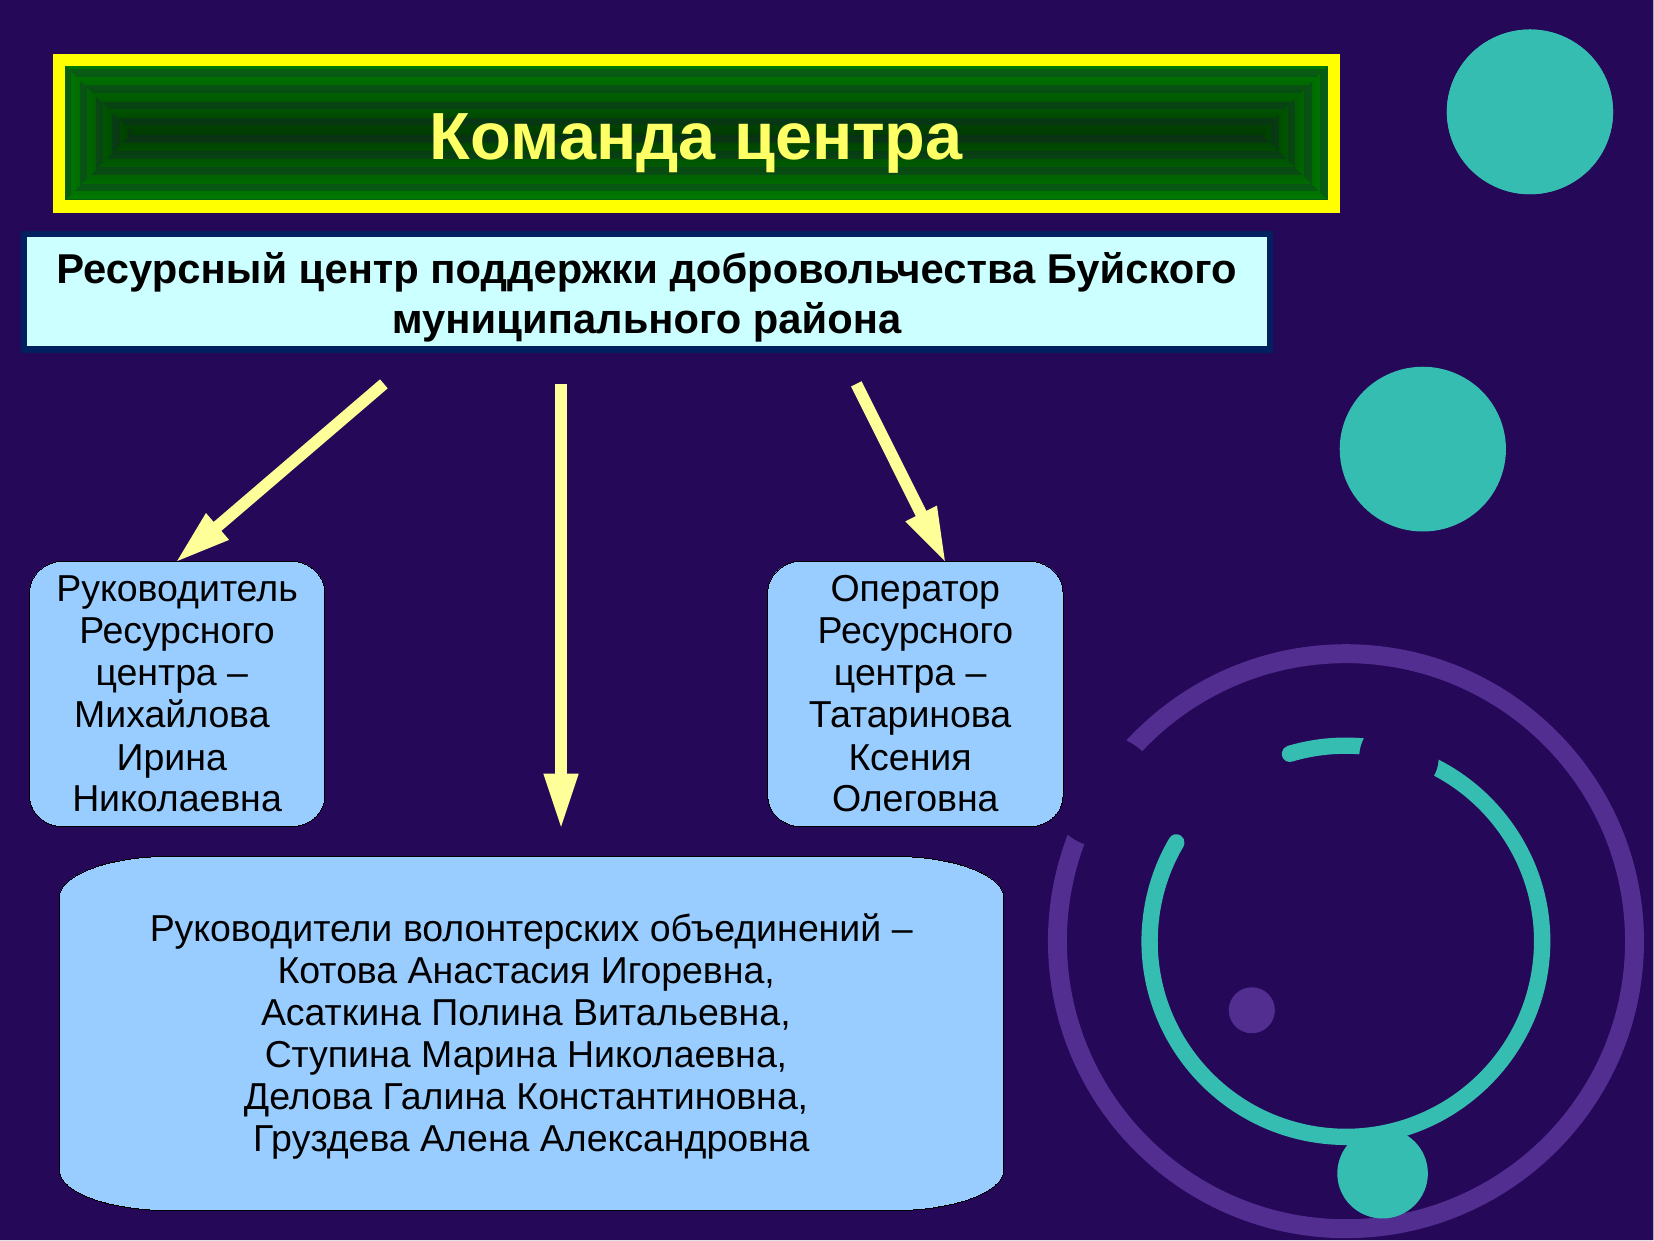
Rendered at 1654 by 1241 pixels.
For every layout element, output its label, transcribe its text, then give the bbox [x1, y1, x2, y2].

text_box Ресурсный центр поддержки добровольчества Буйского муниципального района [23, 233, 1270, 350]
text_box Оператор Ресурсного центра – Татаринова Ксения Олеговна [767, 561, 1064, 827]
text_box Руководитель Ресурсного центра – Михайлова Ирина Николаевна [29, 561, 325, 827]
text_box [0, 0, 1654, 1241]
text_box Команда центра [59, 59, 1335, 207]
picture [1033, 642, 1646, 1241]
text_box Руководители волонтерских объединений – Котова Анастасия Игоревна, Асаткина Полина Витальевна, Ступина Марина Николаевна, Делова Галина Константиновна, Груздева Алена Александровна [59, 856, 1004, 1211]
